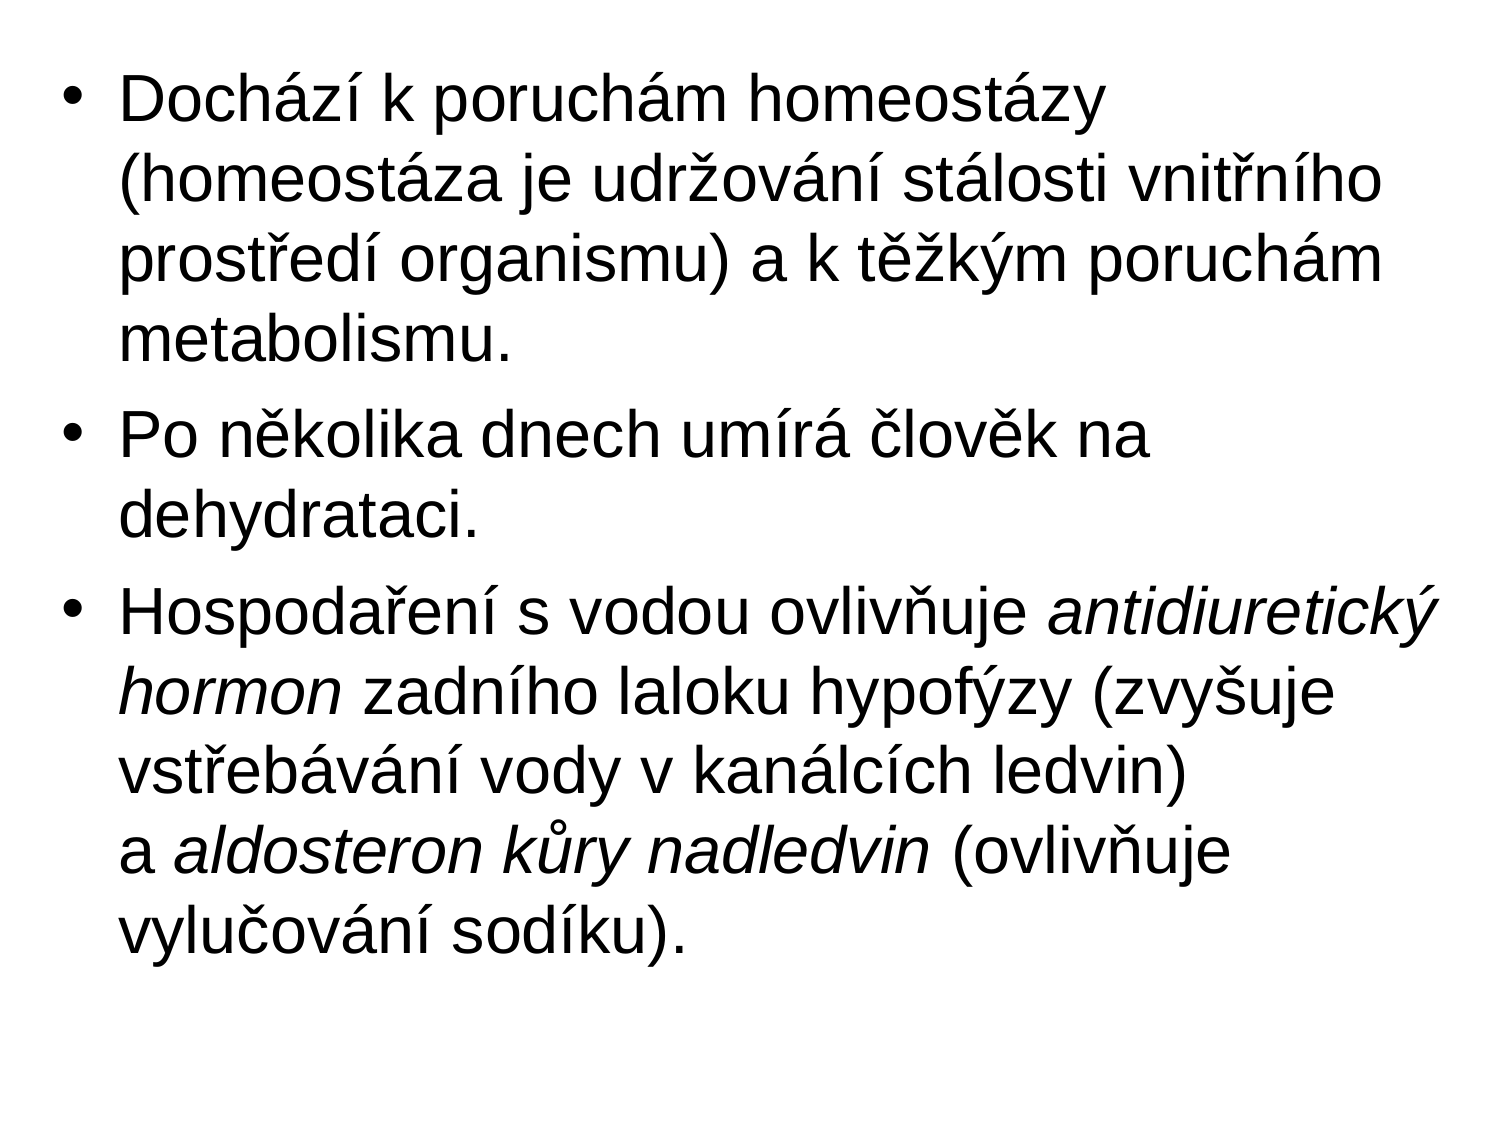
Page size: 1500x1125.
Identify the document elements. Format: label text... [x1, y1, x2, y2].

list Dochází k poruchám homeostázy (homeostáza je udržování stálosti vnitřního prostředí organismu) a k těžkým poruchám metabolismu. Po několika dnech umírá člověk na dehydrataci. Hospodaření s vodou ovlivňuje antidiuretický hormon zadního laloku hypofýzy (zvyšuje vstřebávání vody v kanálcích ledvin) a aldosteron kůry nadledvin (ovlivňuje vylučování sodíku). [46, 46, 1454, 1010]
